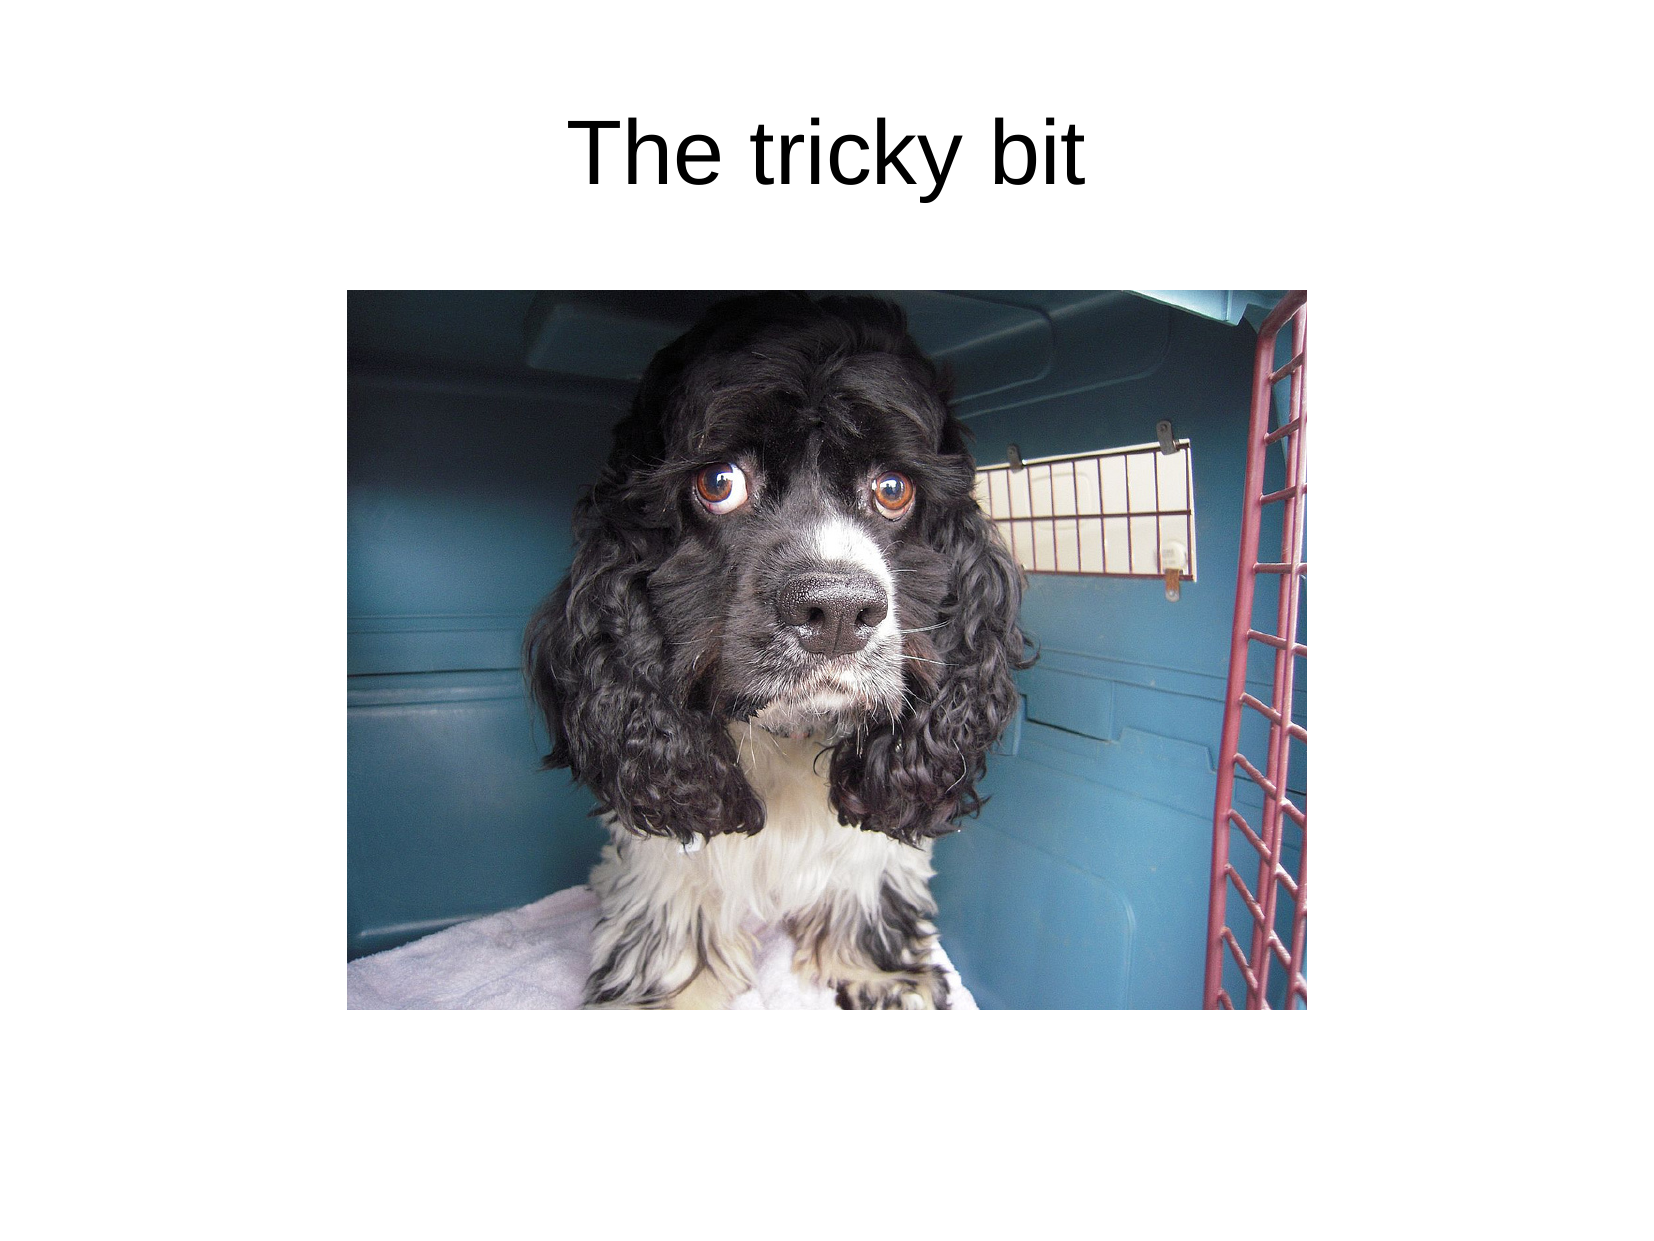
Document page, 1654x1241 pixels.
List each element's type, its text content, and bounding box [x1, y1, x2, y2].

picture [347, 290, 1307, 1010]
title The tricky bit [82, 49, 1571, 257]
